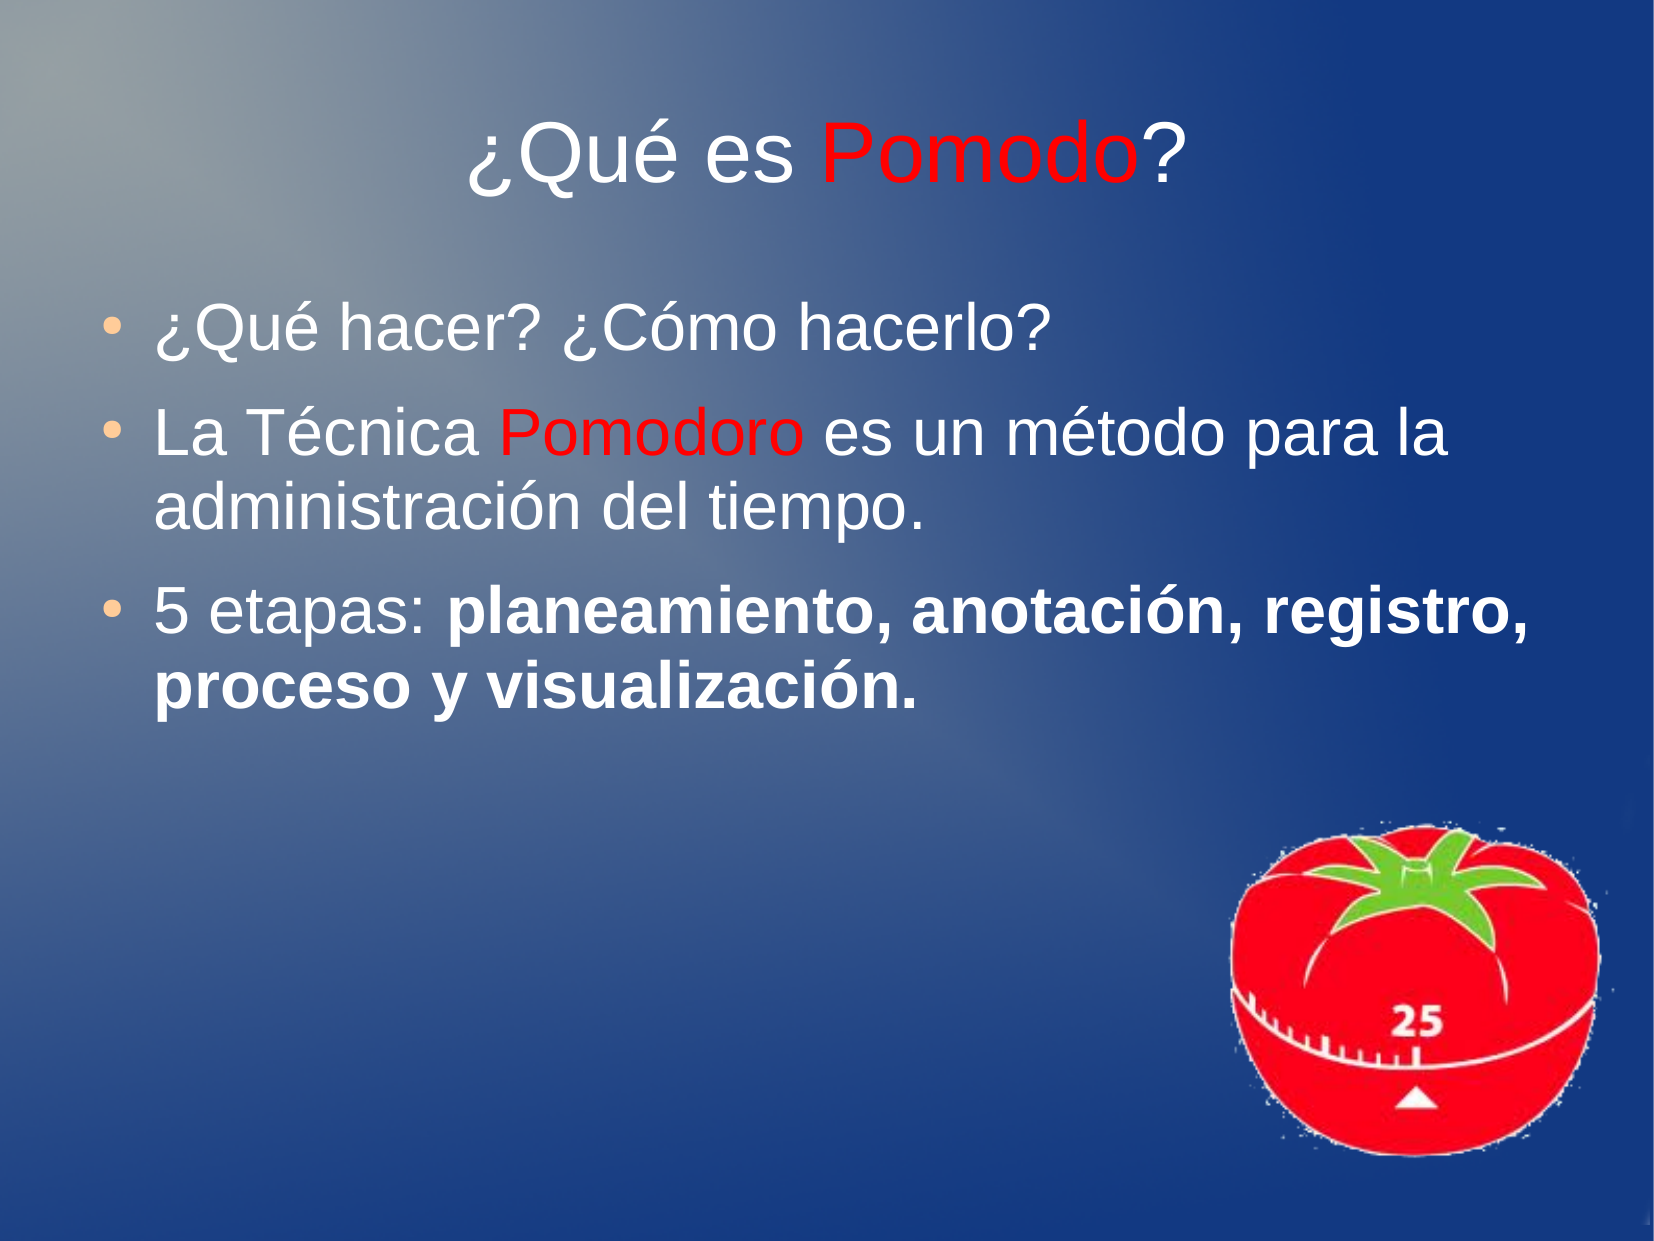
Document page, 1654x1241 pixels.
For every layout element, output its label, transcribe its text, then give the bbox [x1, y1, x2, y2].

title ¿Qué es Pomodo? [82, 49, 1571, 257]
picture [0, 0, 1654, 1241]
list ¿Qué hacer? ¿Cómo hacerlo? La Técnica Pomodoro es un método para la administración del tiempo. 5 etapas: planeamiento, anotación, registro, proceso y visualización. [82, 290, 1571, 1109]
